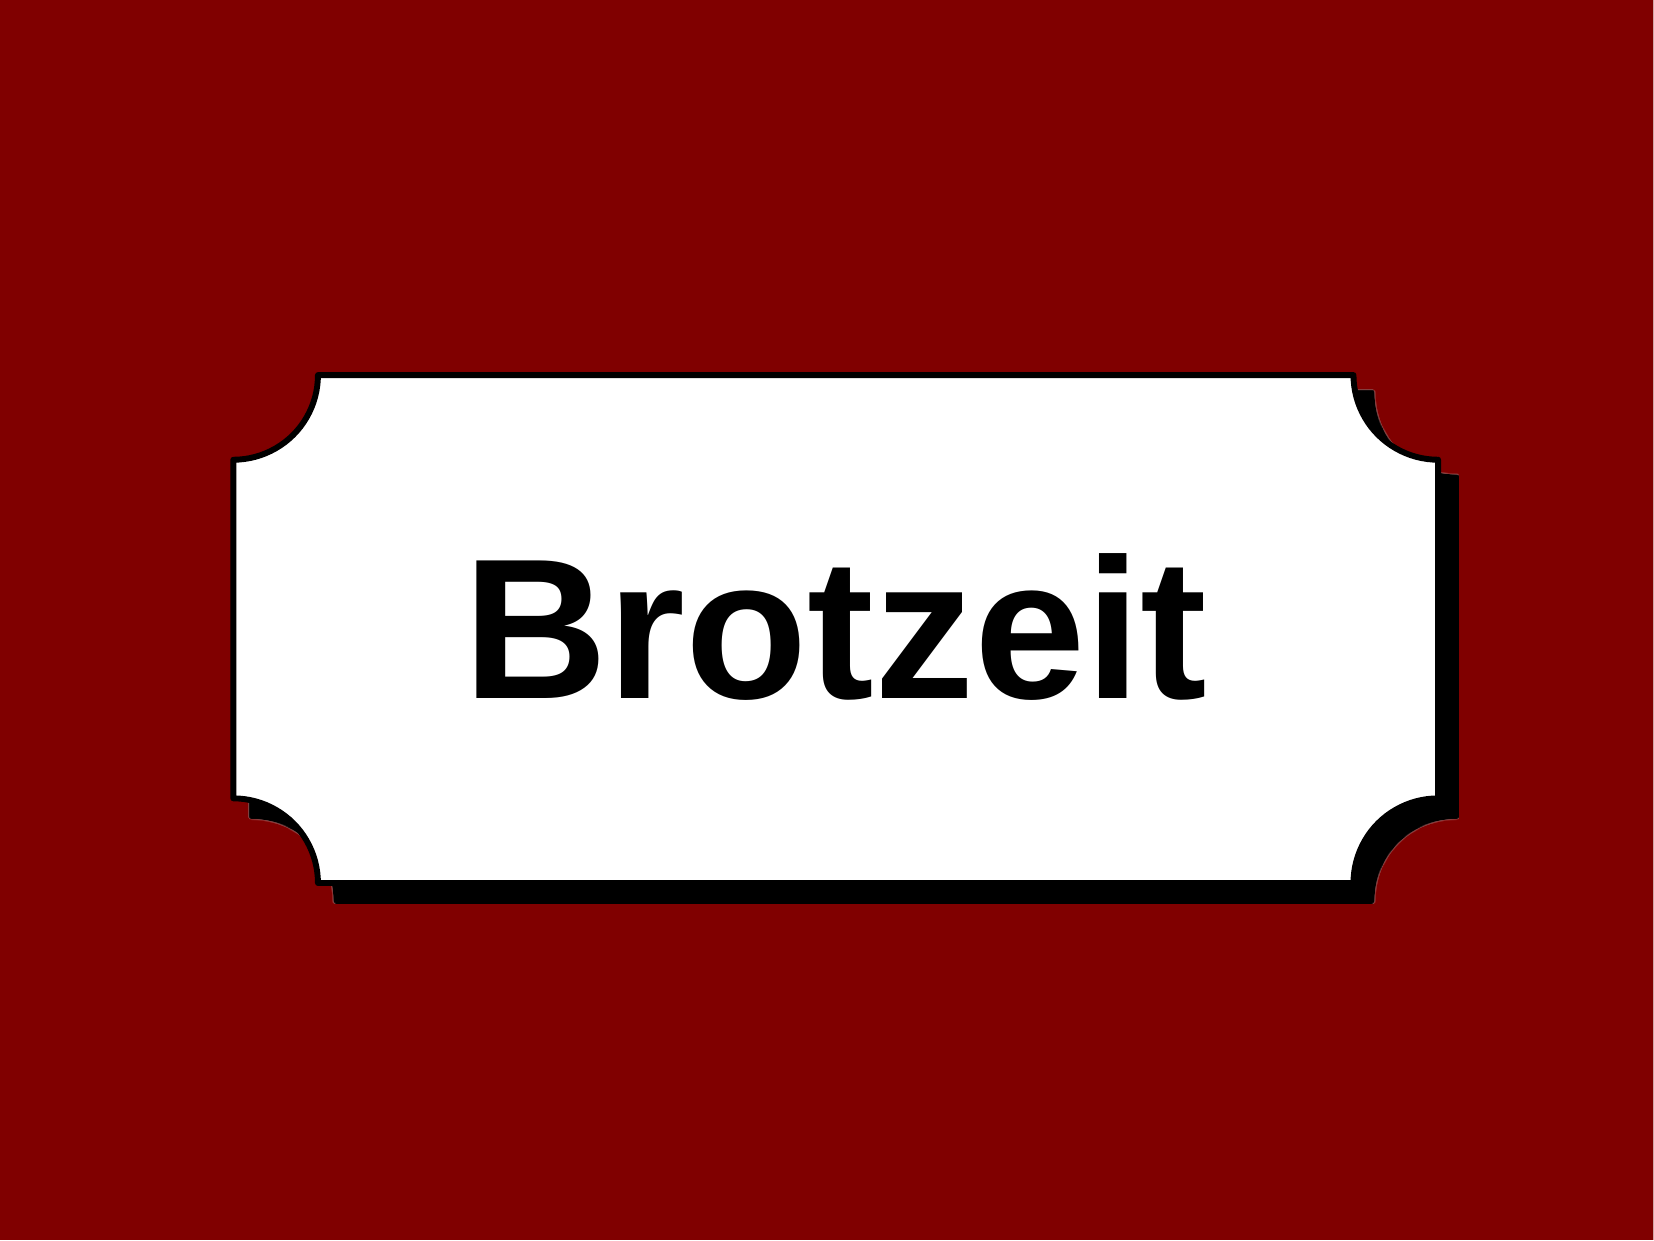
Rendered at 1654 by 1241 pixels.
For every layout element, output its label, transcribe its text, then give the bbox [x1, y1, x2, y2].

text_box Brotzeit [233, 375, 1439, 883]
